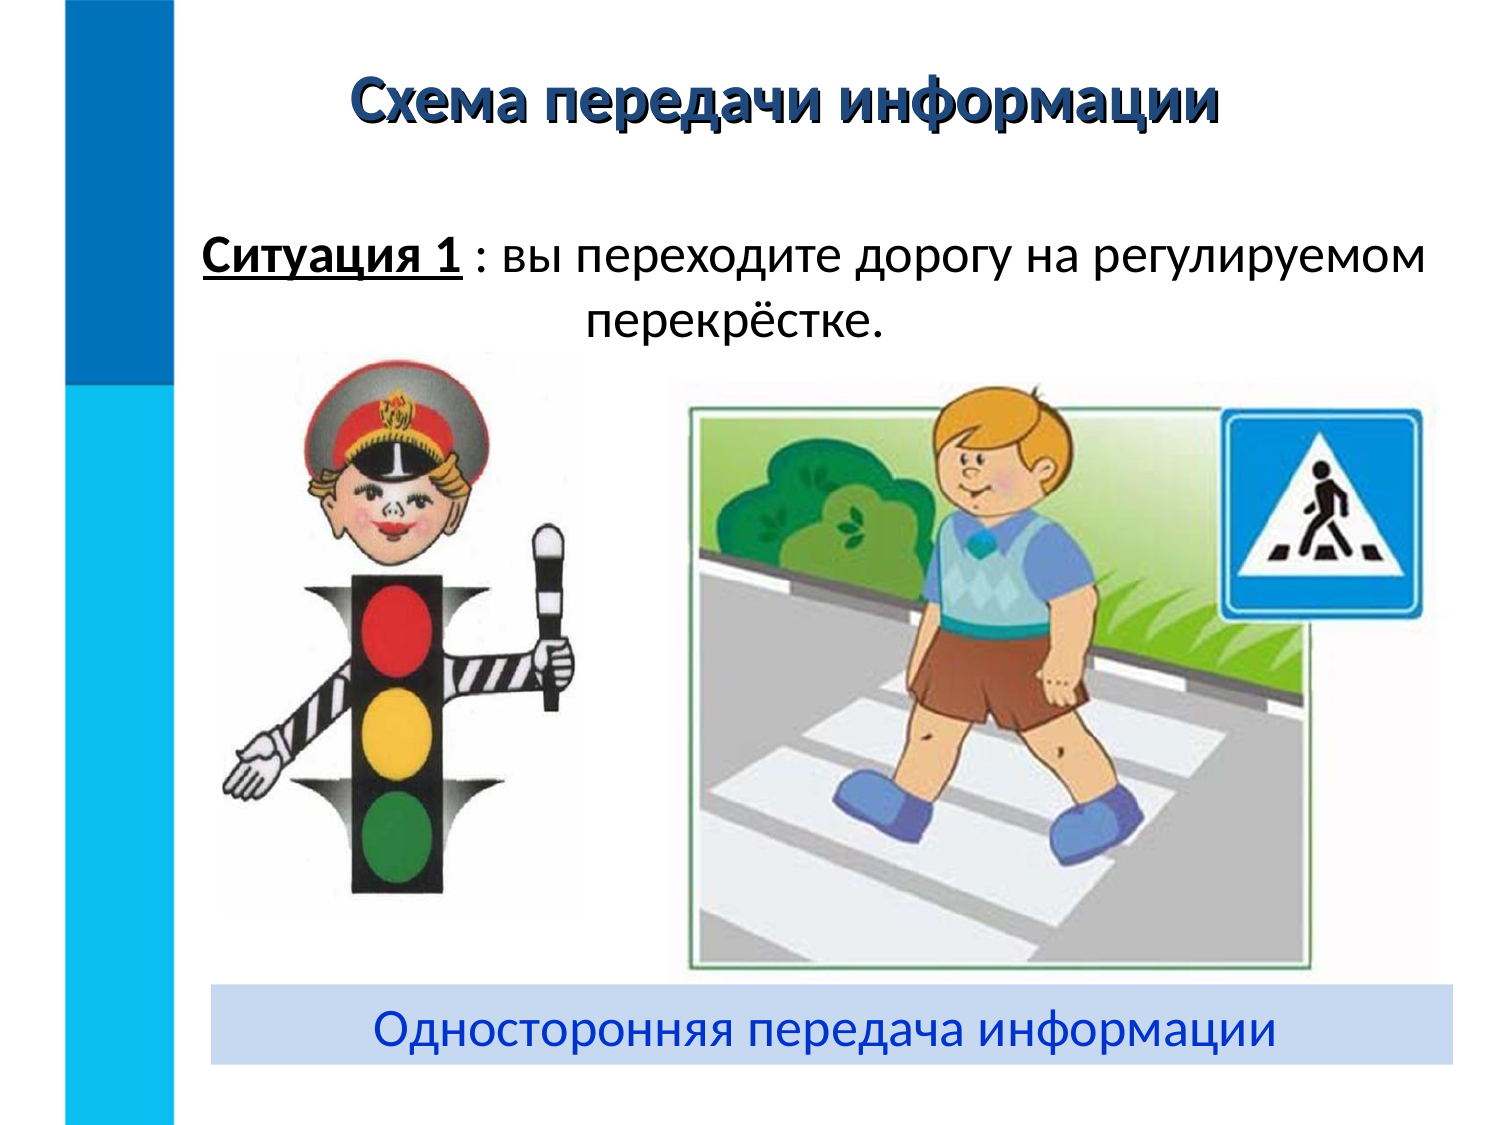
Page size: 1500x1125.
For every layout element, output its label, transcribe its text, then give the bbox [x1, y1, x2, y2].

title Схема передачи информации [70, 0, 1500, 188]
list Ситуация 1 : вы переходите дорогу на регулируемом перекрёстке. [187, 210, 1454, 399]
picture [0, 0, 1500, 1125]
text_box Односторонняя передача информации [210, 984, 1454, 1065]
